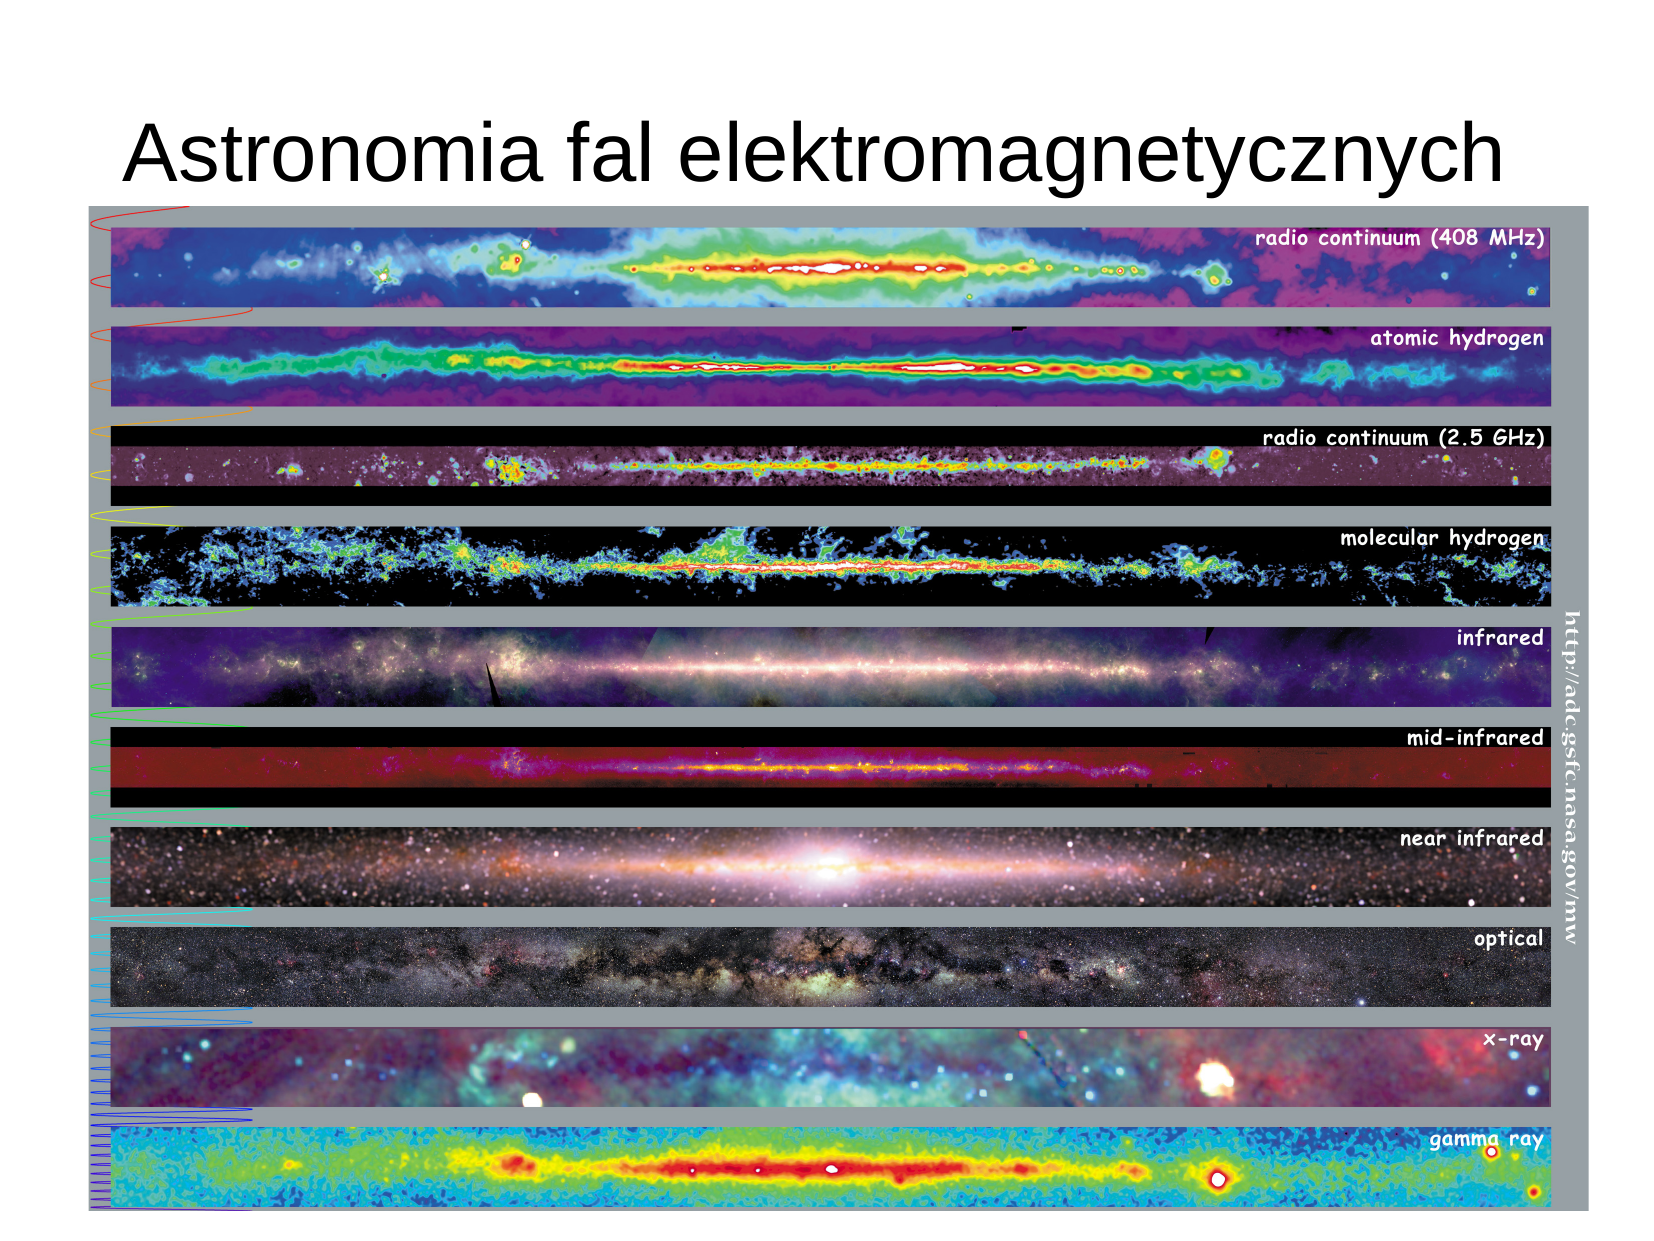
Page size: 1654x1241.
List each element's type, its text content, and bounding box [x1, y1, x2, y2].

picture [88, 206, 1589, 1211]
title Astronomia fal elektromagnetycznych [82, 49, 1571, 257]
